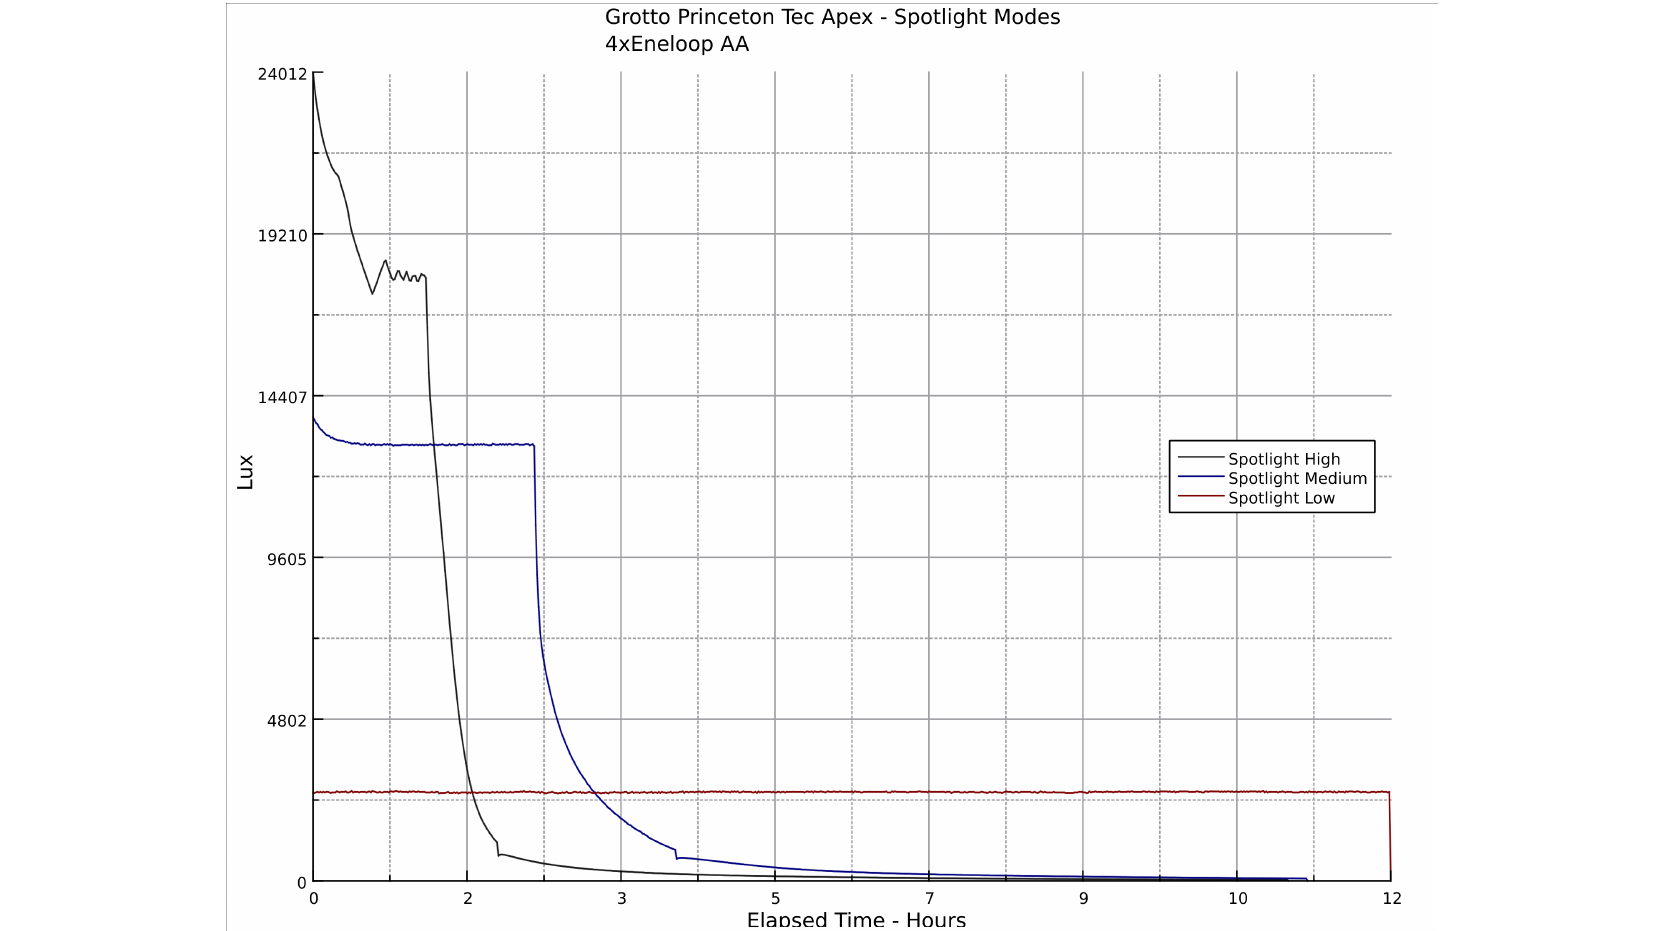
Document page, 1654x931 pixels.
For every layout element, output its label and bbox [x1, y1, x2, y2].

picture [226, 3, 1438, 931]
